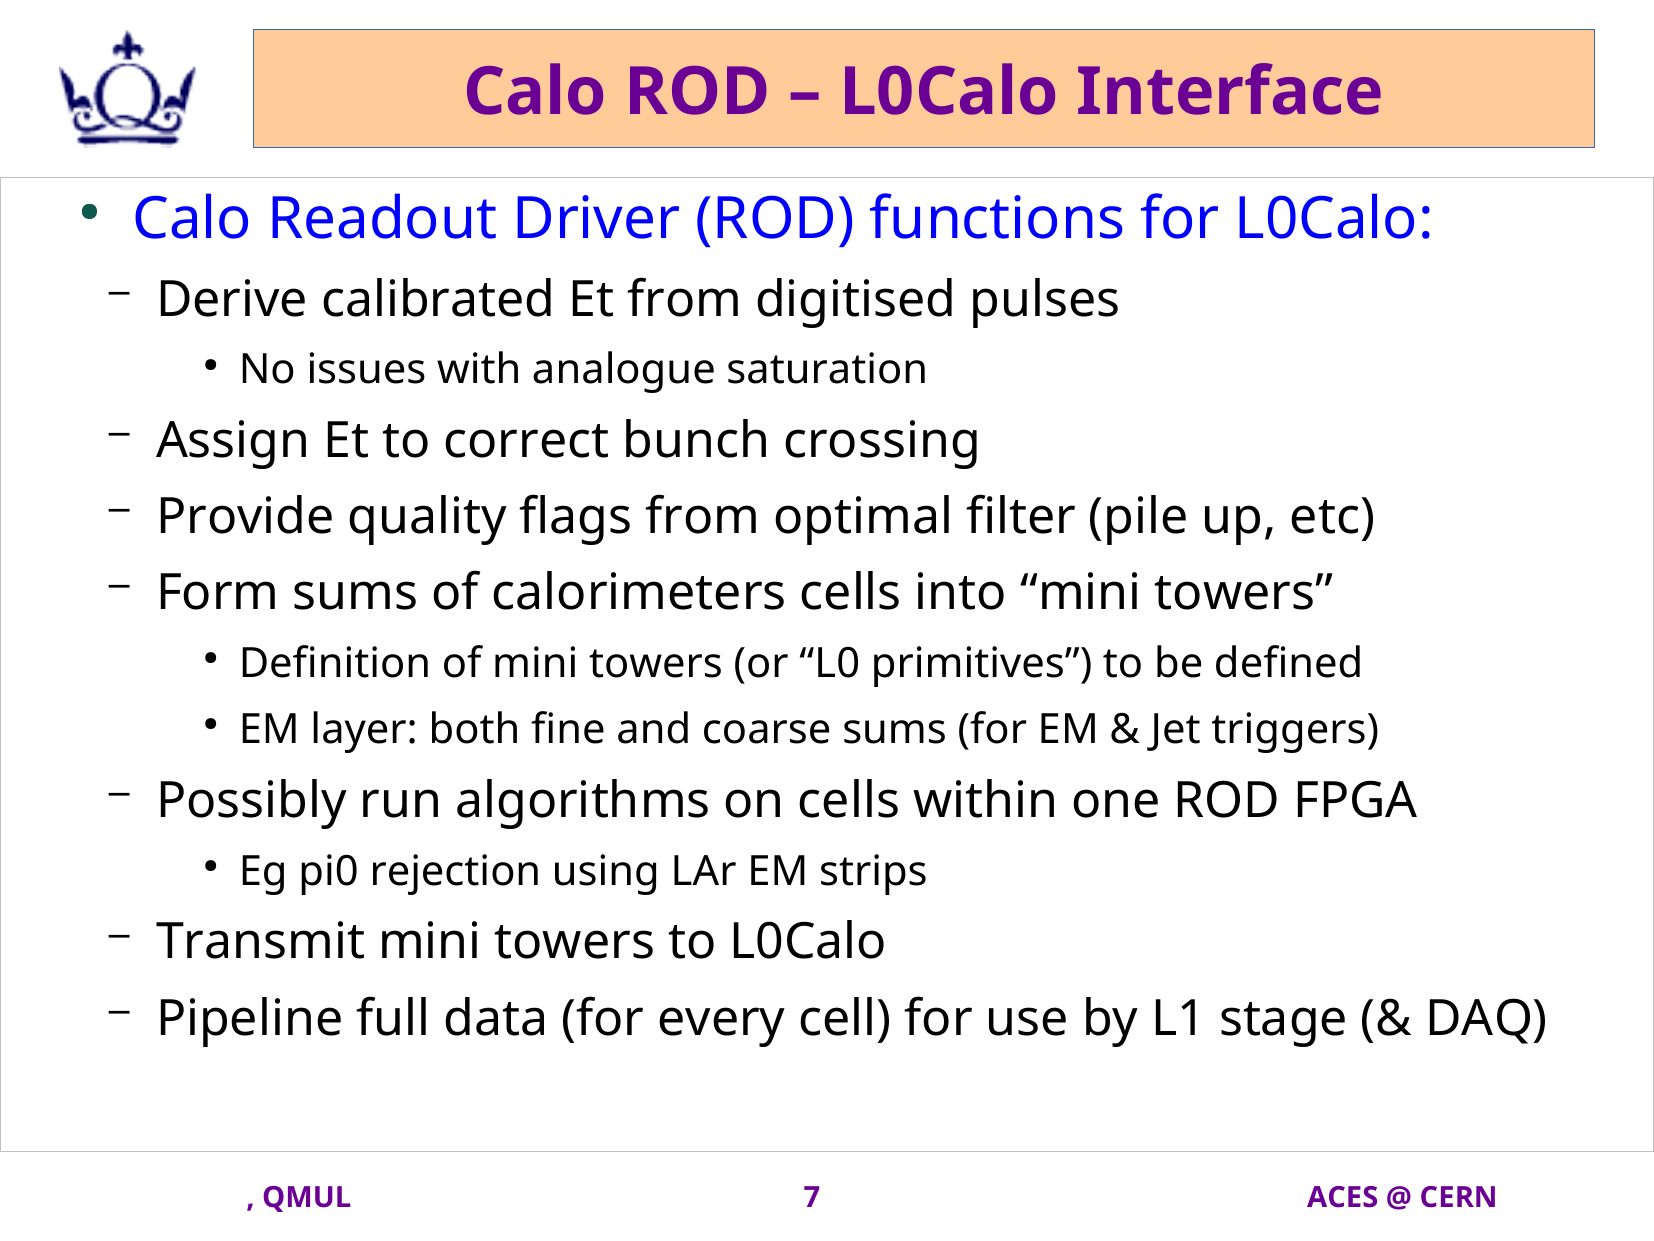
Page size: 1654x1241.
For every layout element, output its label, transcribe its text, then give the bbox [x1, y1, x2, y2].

picture [59, 29, 200, 148]
list Calo Readout Driver (ROD) functions for L0Calo: Derive calibrated Et from digitised pulses No issues with analogue saturation Assign Et to correct bunch crossing Provide quality flags from optimal filter (pile up, etc) Form sums of calorimeters cells into “mini towers” Definition of mini towers (or “L0 primitives”) to be defined EM layer: both fine and coarse sums (for EM & Jet triggers) Possibly run algorithms on cells within one ROD FPGA Eg pi0 rejection using LAr EM strips Transmit mini towers to L0Calo Pipeline full data (for every cell) for use by L1 stage (& DAQ) [61, 181, 1605, 1149]
title Calo ROD – L0Calo Interface [253, 29, 1595, 148]
